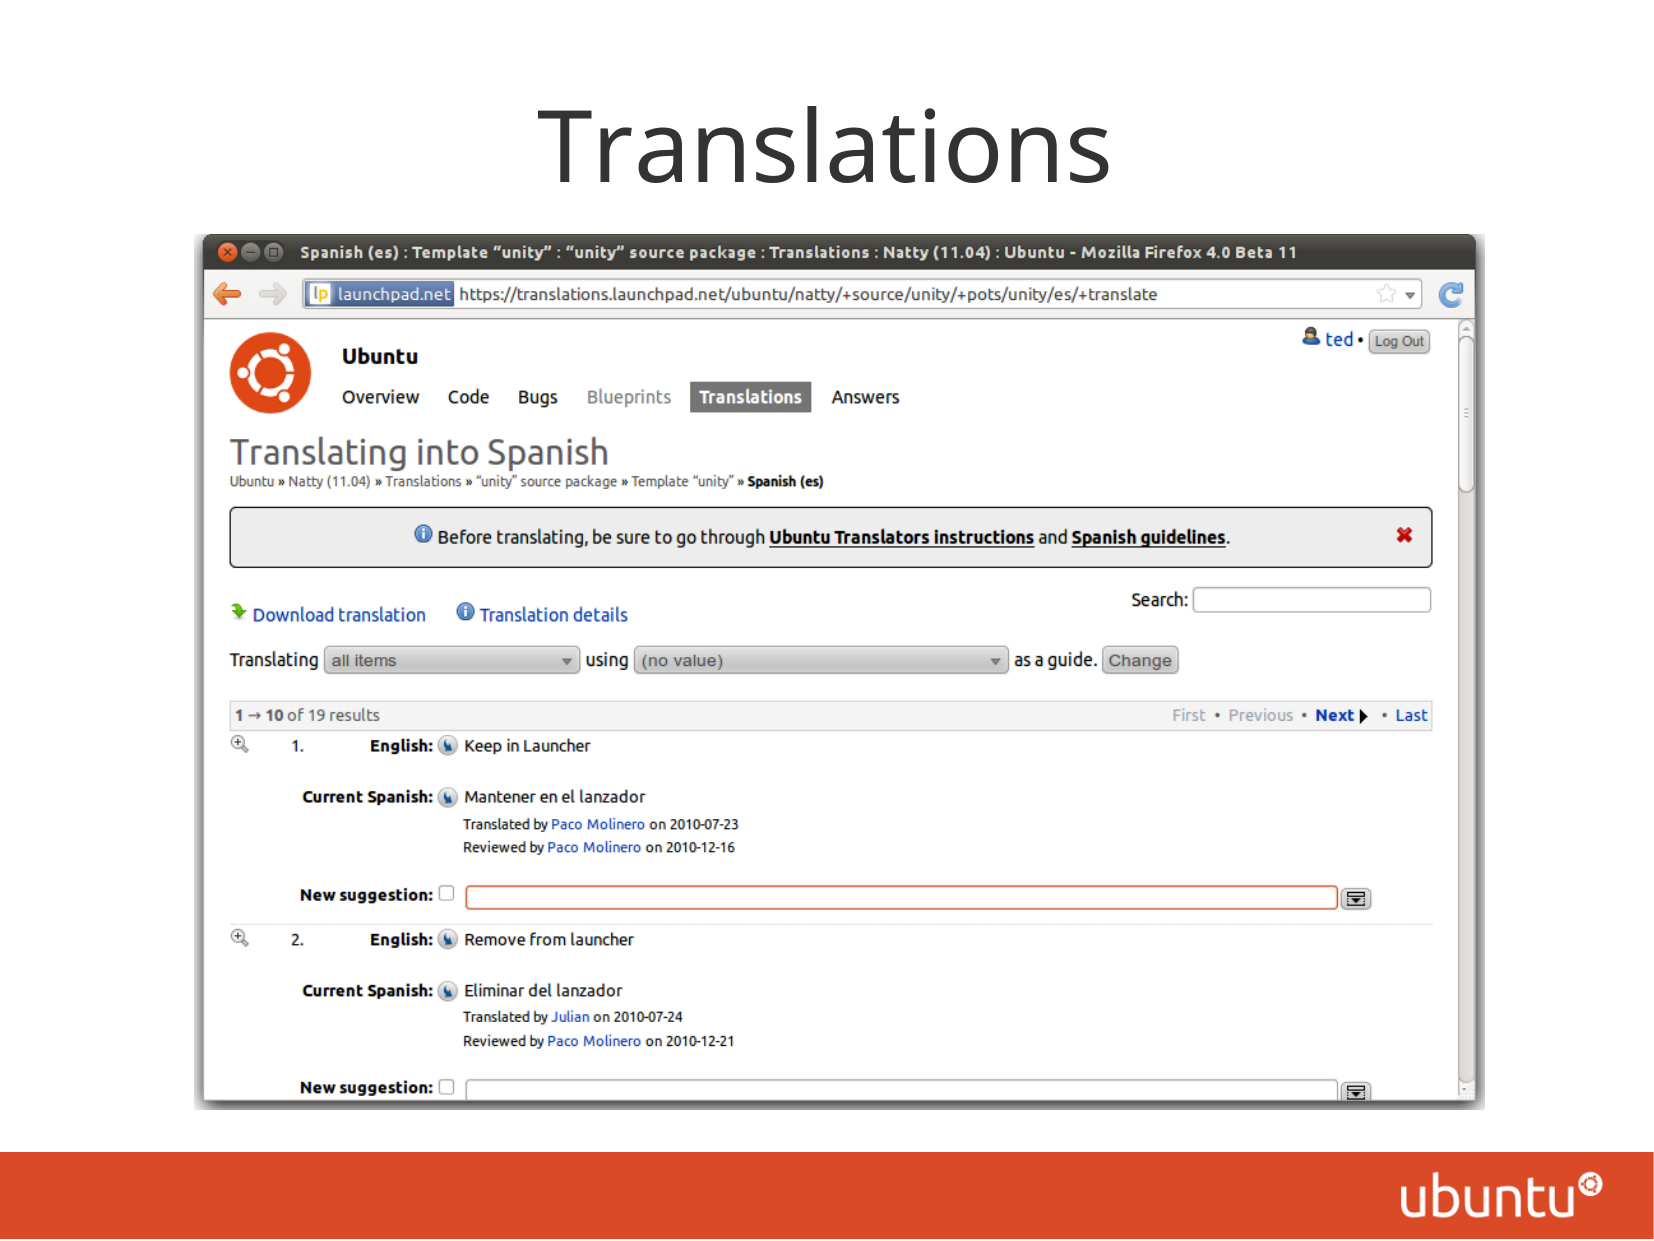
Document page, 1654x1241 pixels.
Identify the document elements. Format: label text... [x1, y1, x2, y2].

picture [194, 234, 1485, 1110]
title Translations [56, 76, 1596, 224]
picture [0, 1152, 1654, 1239]
